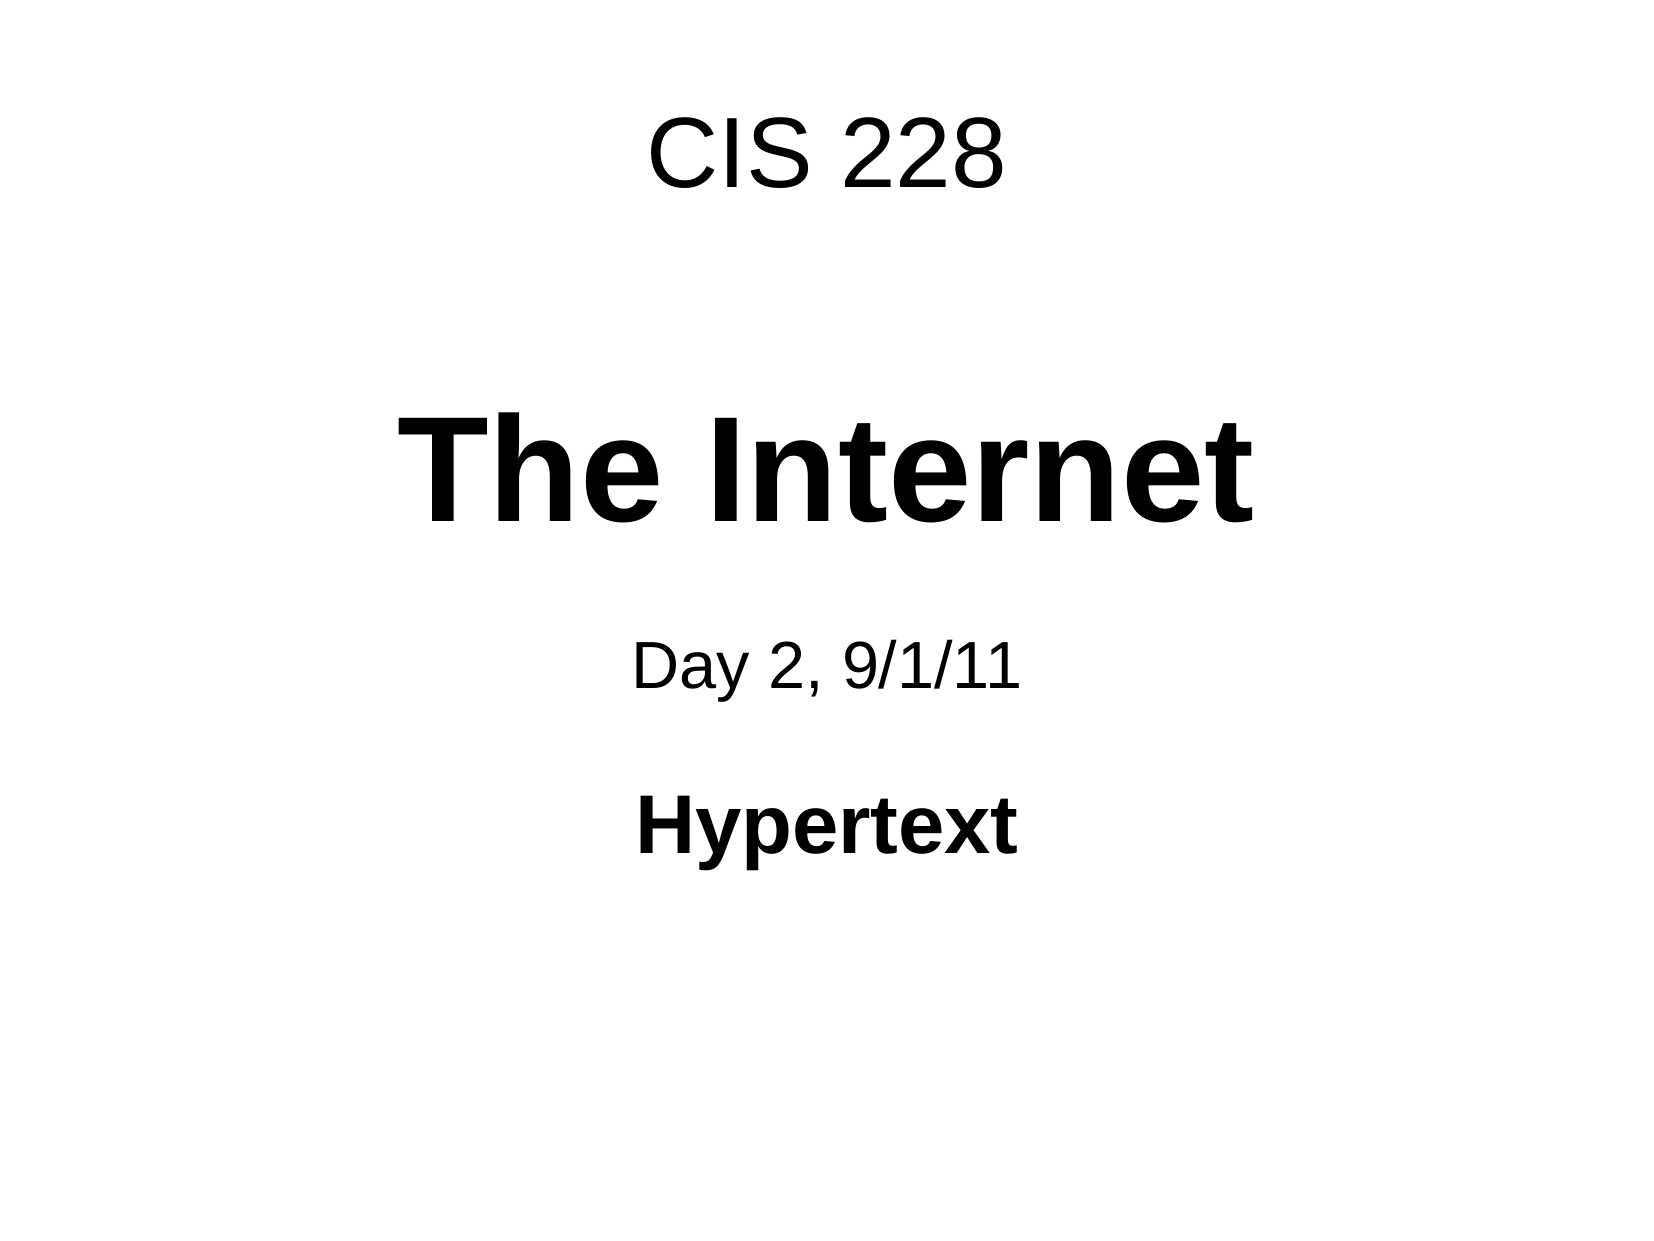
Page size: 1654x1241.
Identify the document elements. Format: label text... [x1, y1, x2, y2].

subtitle The Internet Day 2, 9/1/11 Hypertext [82, 219, 1571, 1038]
title CIS 228 [82, 49, 1571, 219]
